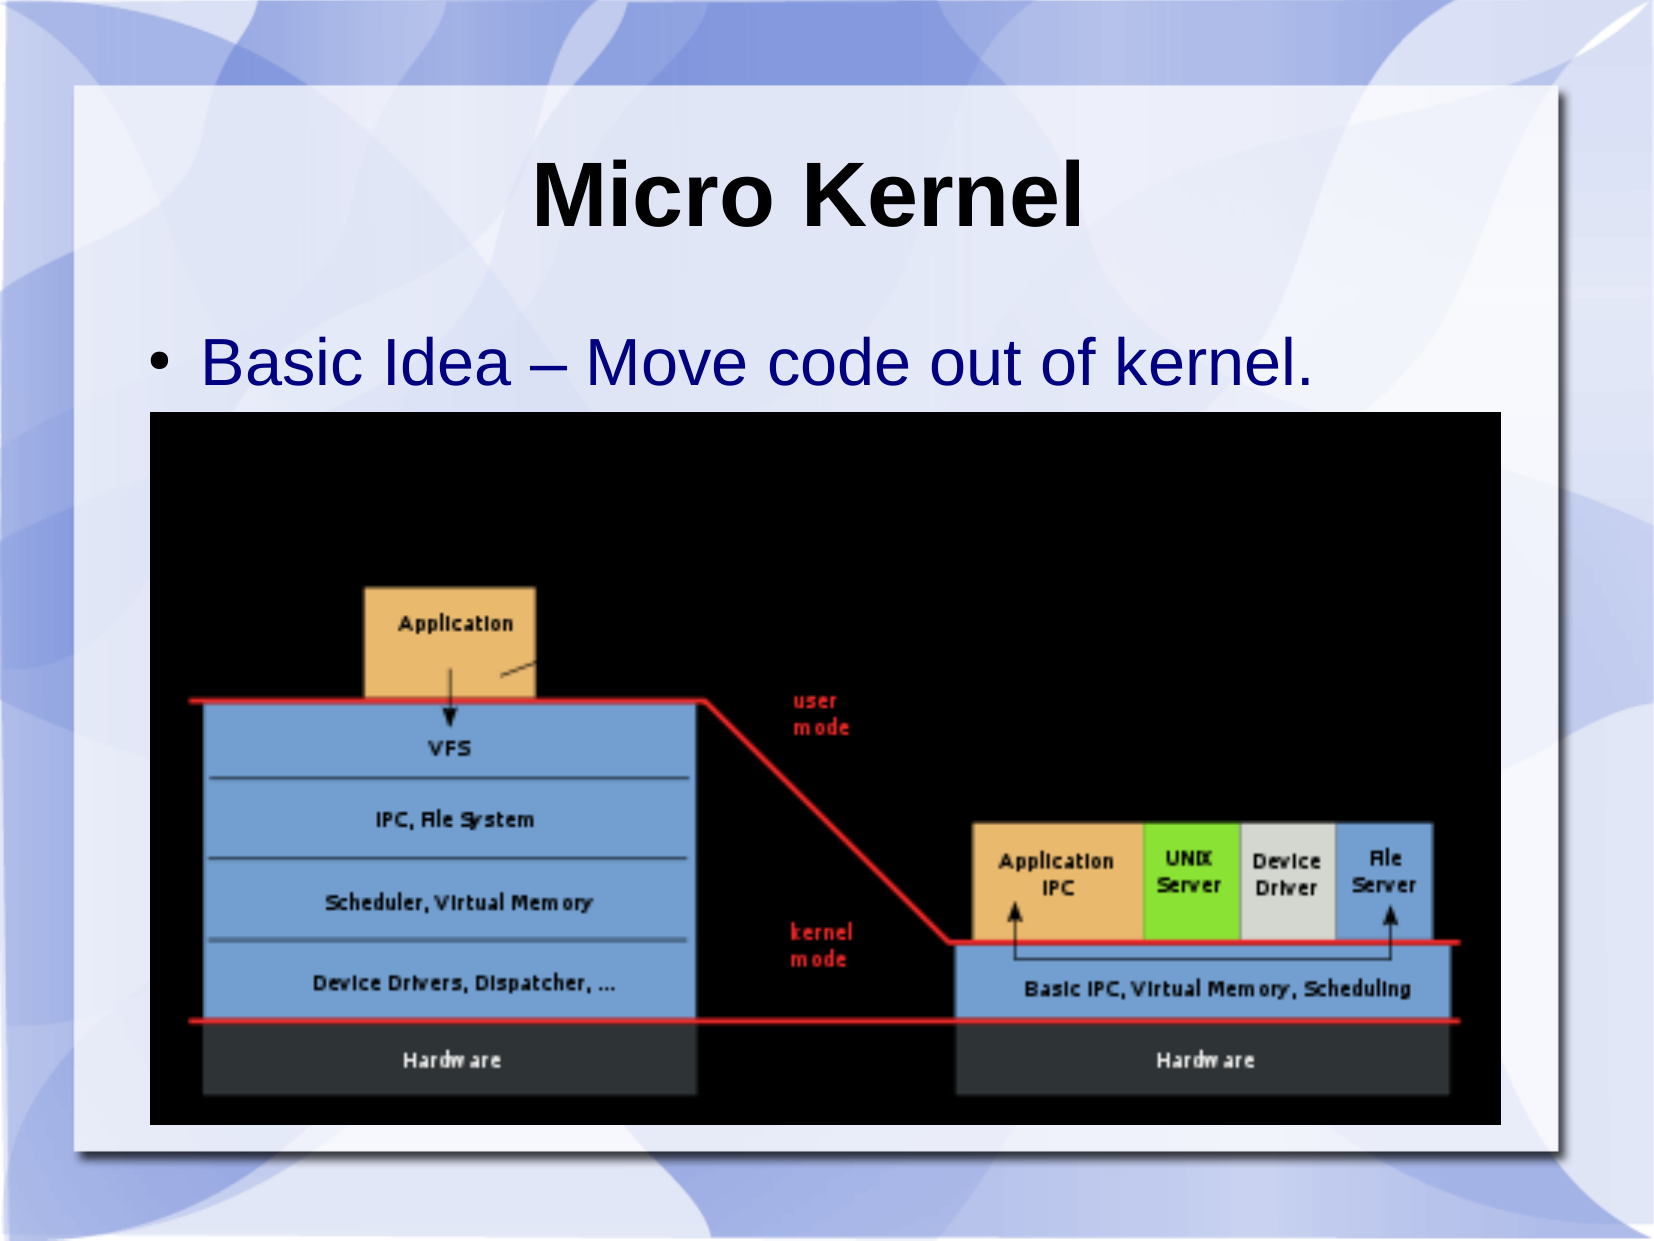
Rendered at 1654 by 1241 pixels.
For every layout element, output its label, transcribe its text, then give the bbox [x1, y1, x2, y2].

title Micro Kernel [82, 98, 1536, 291]
picture [0, 0, 1654, 1241]
list Basic Idea – Move code out of kernel. [129, 324, 1489, 1217]
